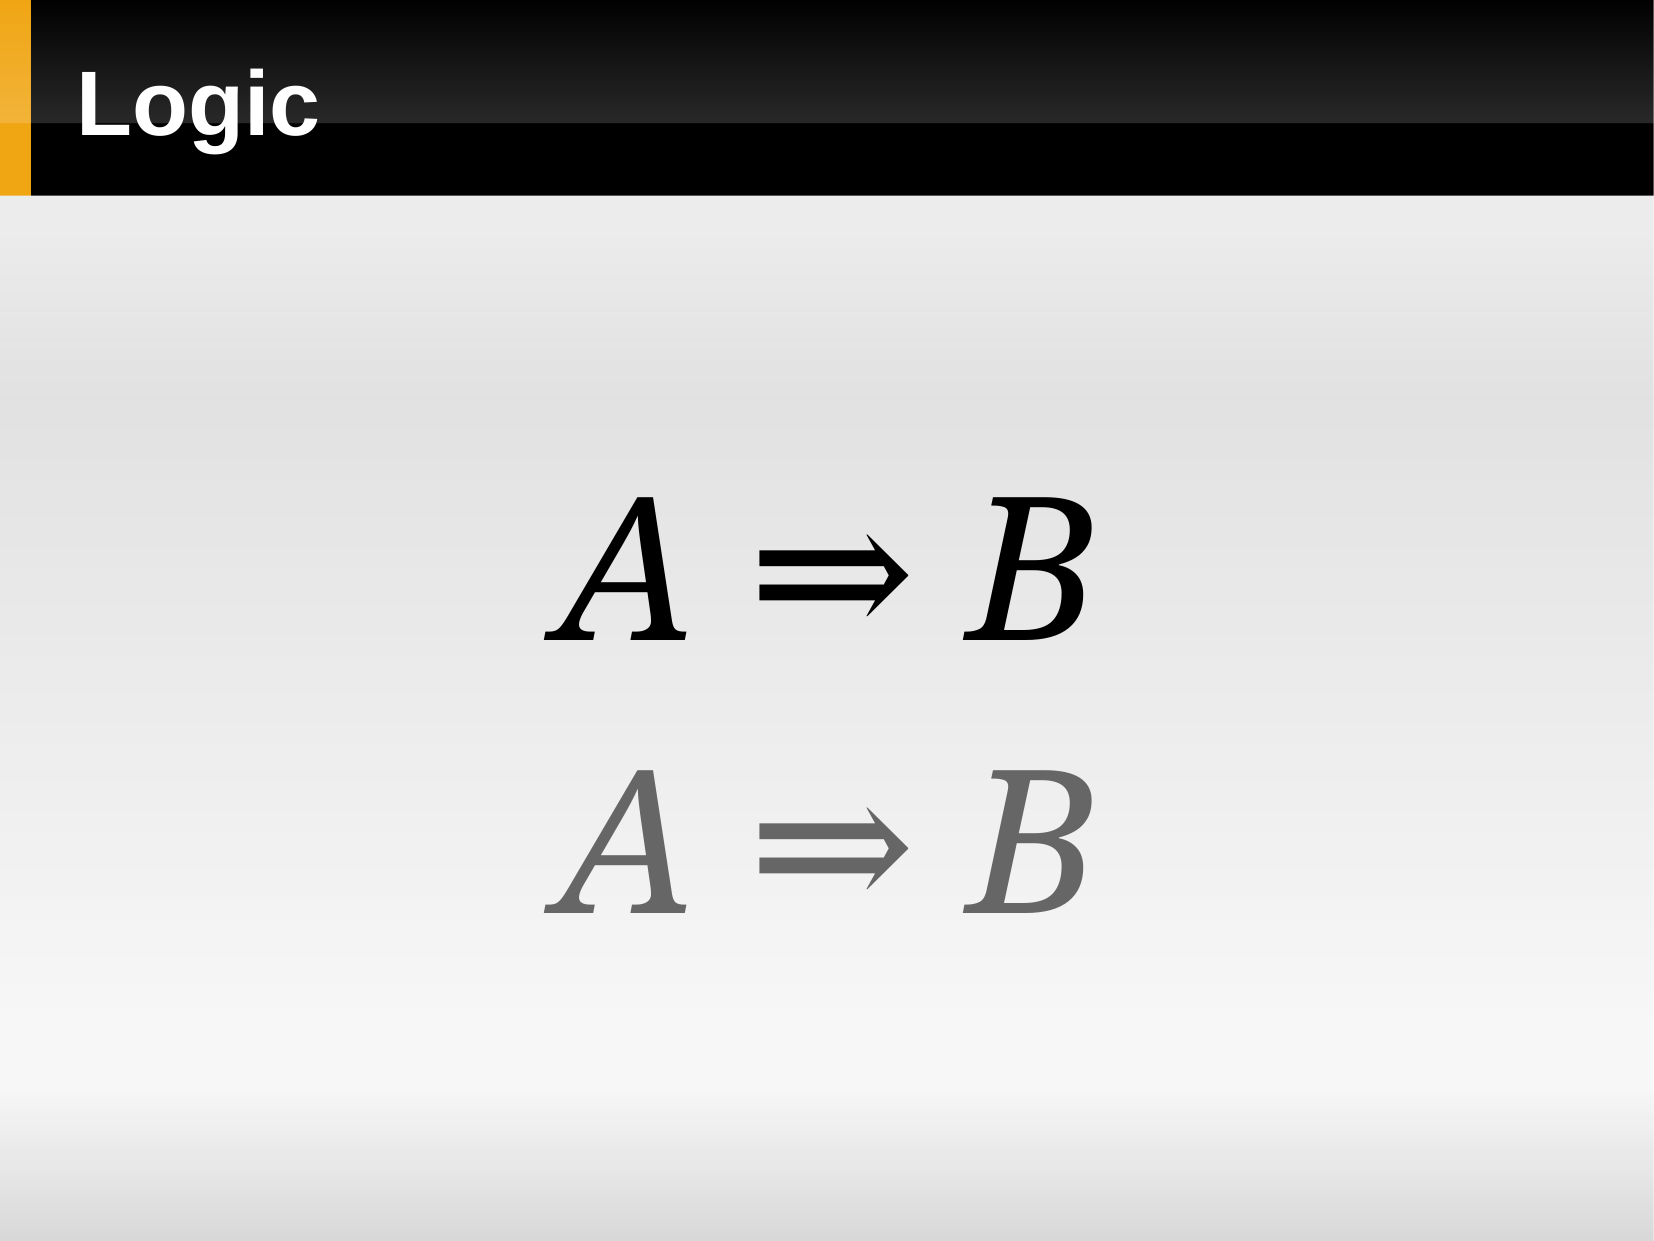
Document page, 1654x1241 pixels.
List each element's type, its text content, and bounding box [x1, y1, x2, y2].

subtitle A ⇒ B A ⇒ B [82, 297, 1571, 1102]
picture [0, 0, 1654, 1241]
title Logic [76, 0, 1565, 208]
